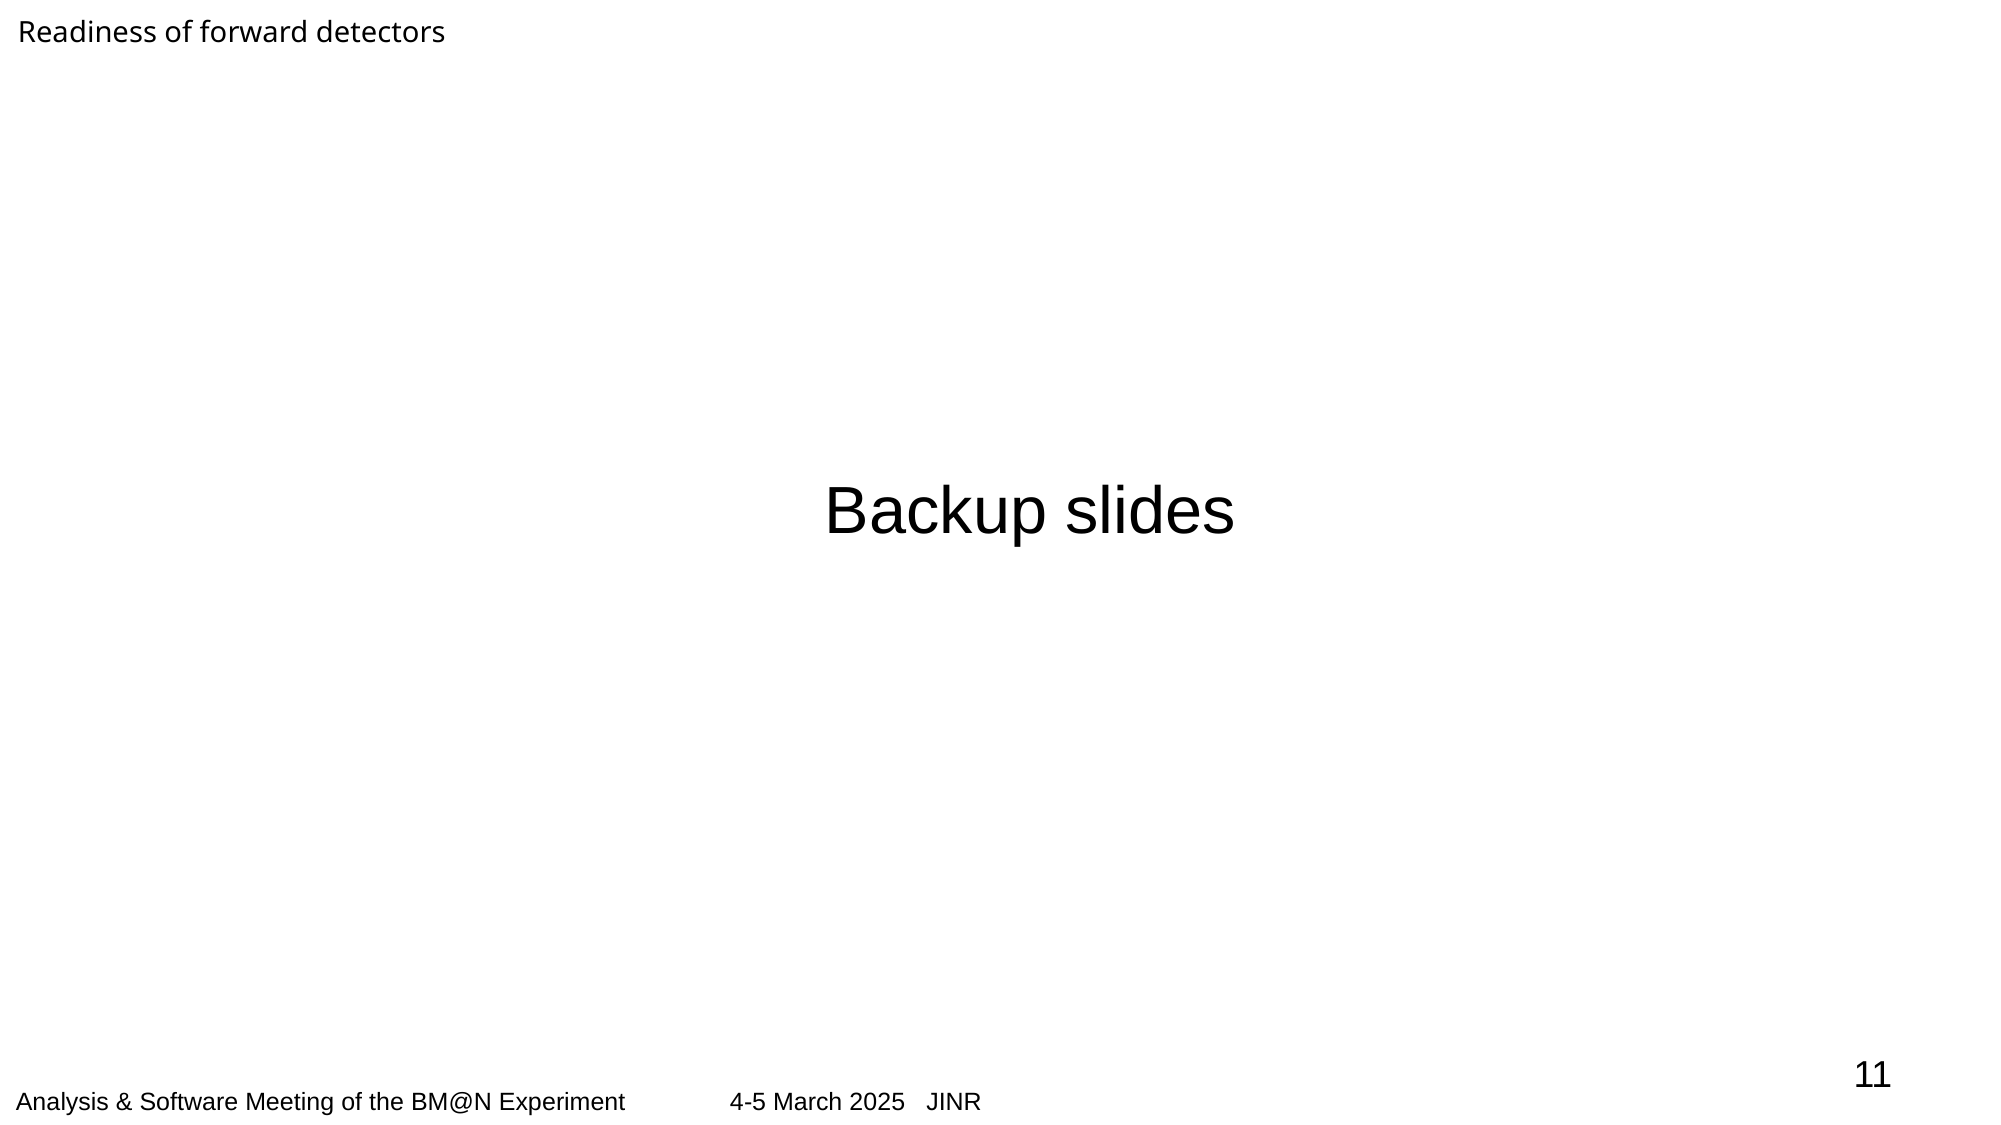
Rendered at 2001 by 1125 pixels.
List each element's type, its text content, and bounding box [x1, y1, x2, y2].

text_box Analysis & Software Meeting of the BM@N Experiment 4-5 March 2025 JINR [1, 1080, 1096, 1124]
text_box Backup slides [810, 465, 1261, 571]
text_box <номер> [1847, 1046, 2001, 1116]
text_box Readiness of forward detectors [3, 4, 470, 63]
